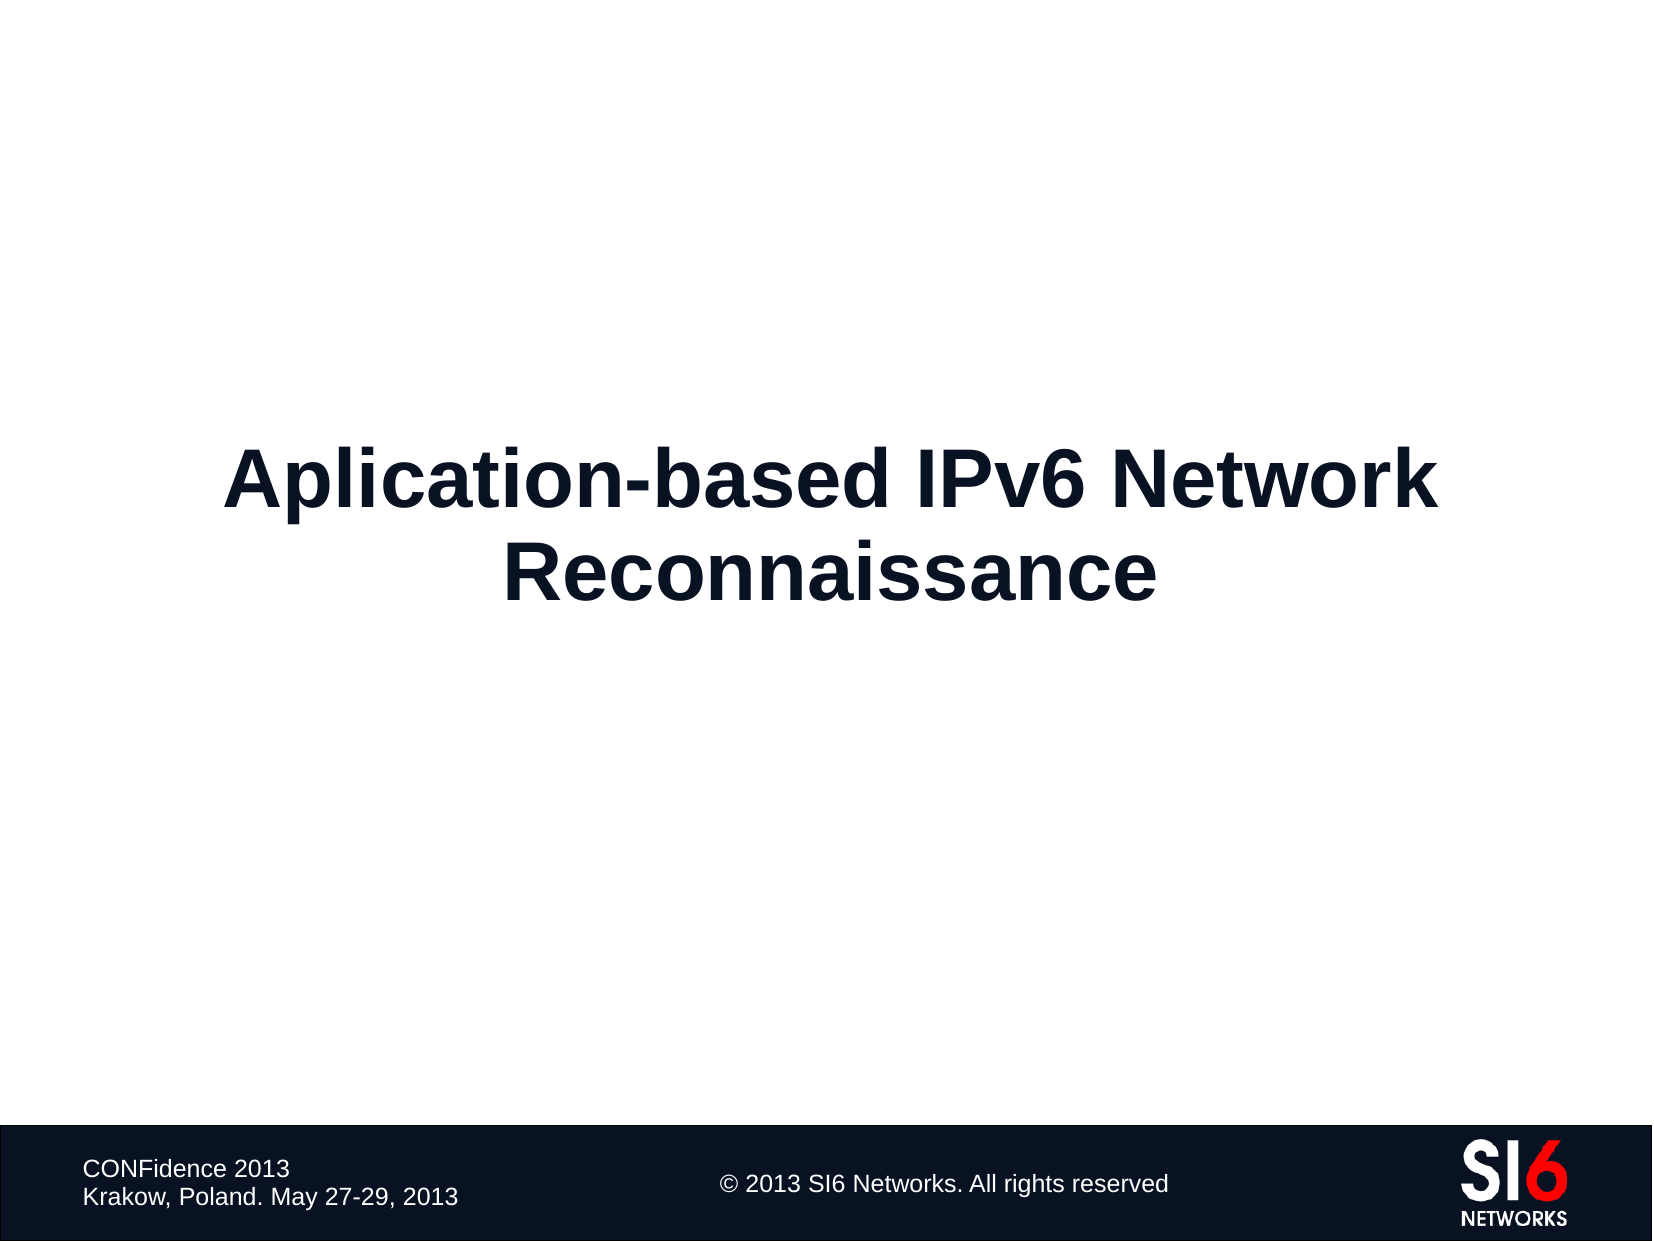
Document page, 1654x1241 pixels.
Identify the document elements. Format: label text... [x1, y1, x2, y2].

title Aplication-based IPv6 Network Reconnaissance [86, 431, 1576, 712]
picture [1461, 1139, 1567, 1226]
